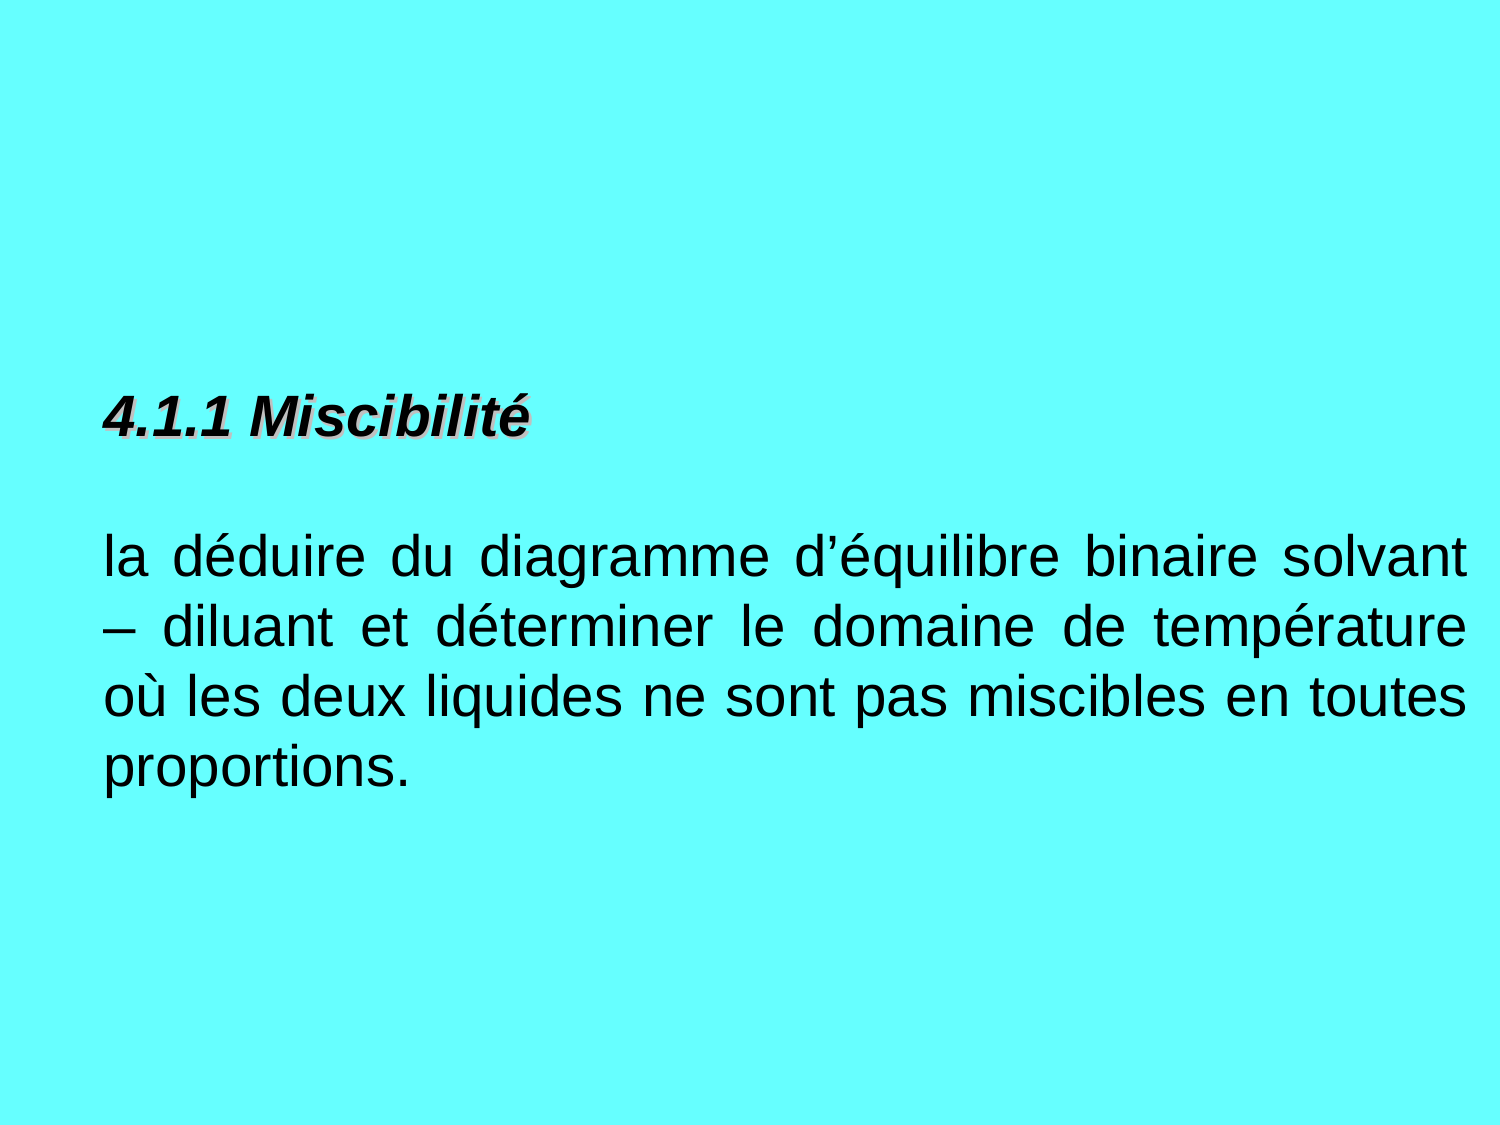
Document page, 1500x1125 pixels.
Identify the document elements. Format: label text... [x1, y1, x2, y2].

text_box 4.1.1 Miscibilité la déduire du diagramme d’équilibre binaire solvant – diluant et déterminer le domaine de température où les deux liquides ne sont pas miscibles en toutes proportions. [14, 371, 1485, 805]
